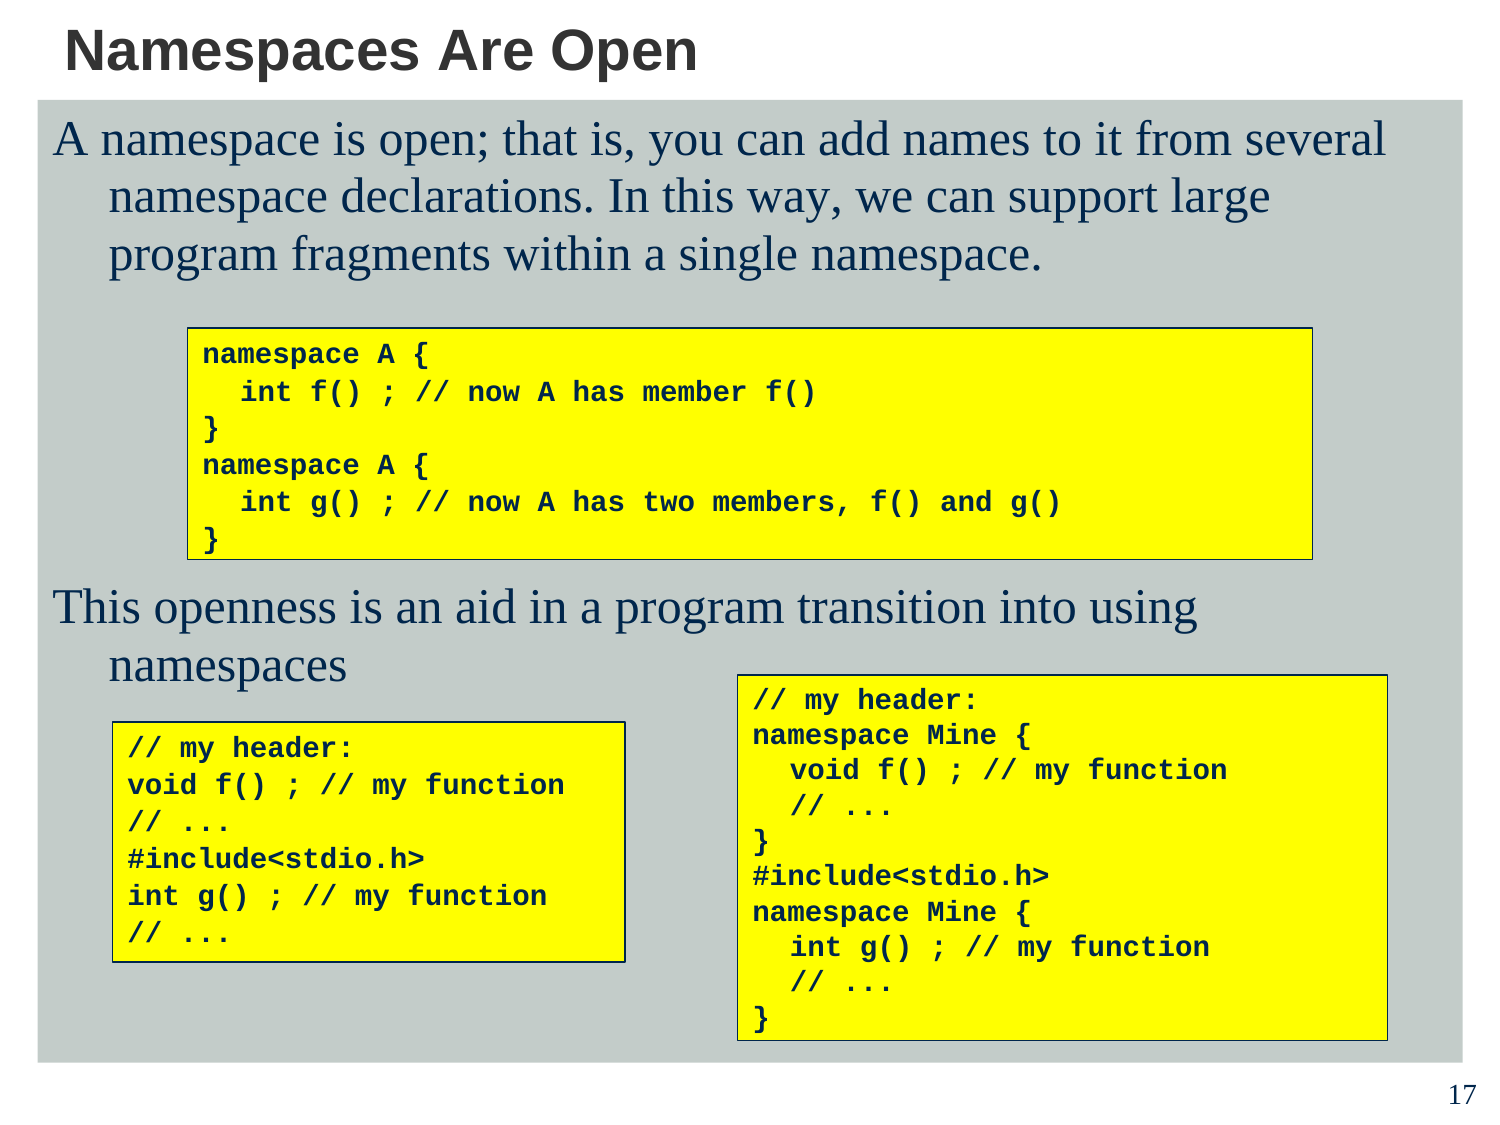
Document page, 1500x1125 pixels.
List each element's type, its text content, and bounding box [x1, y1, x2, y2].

list A namespace is open; that is, you can add names to it from several namespace declarations. In this way, we can support large program fragments within a single namespace. This openness is an aid in a program transition into using namespaces [37, 99, 1463, 1063]
text_box // my header: void f() ; // my function // ... #include<stdio.h> int g() ; // my function // ... [112, 721, 625, 1032]
text_box namespace A { int f() ; // now A has member f() } namespace A { int g() ; // now A has two members, f() and g() } [187, 328, 1313, 591]
text_box // my header: namespace Mine { void f() ; // my function // ... } #include<stdio.h> namespace Mine { int g() ; // my function // ... } [737, 675, 1388, 1107]
title Namespaces Are Open [50, 0, 1450, 91]
